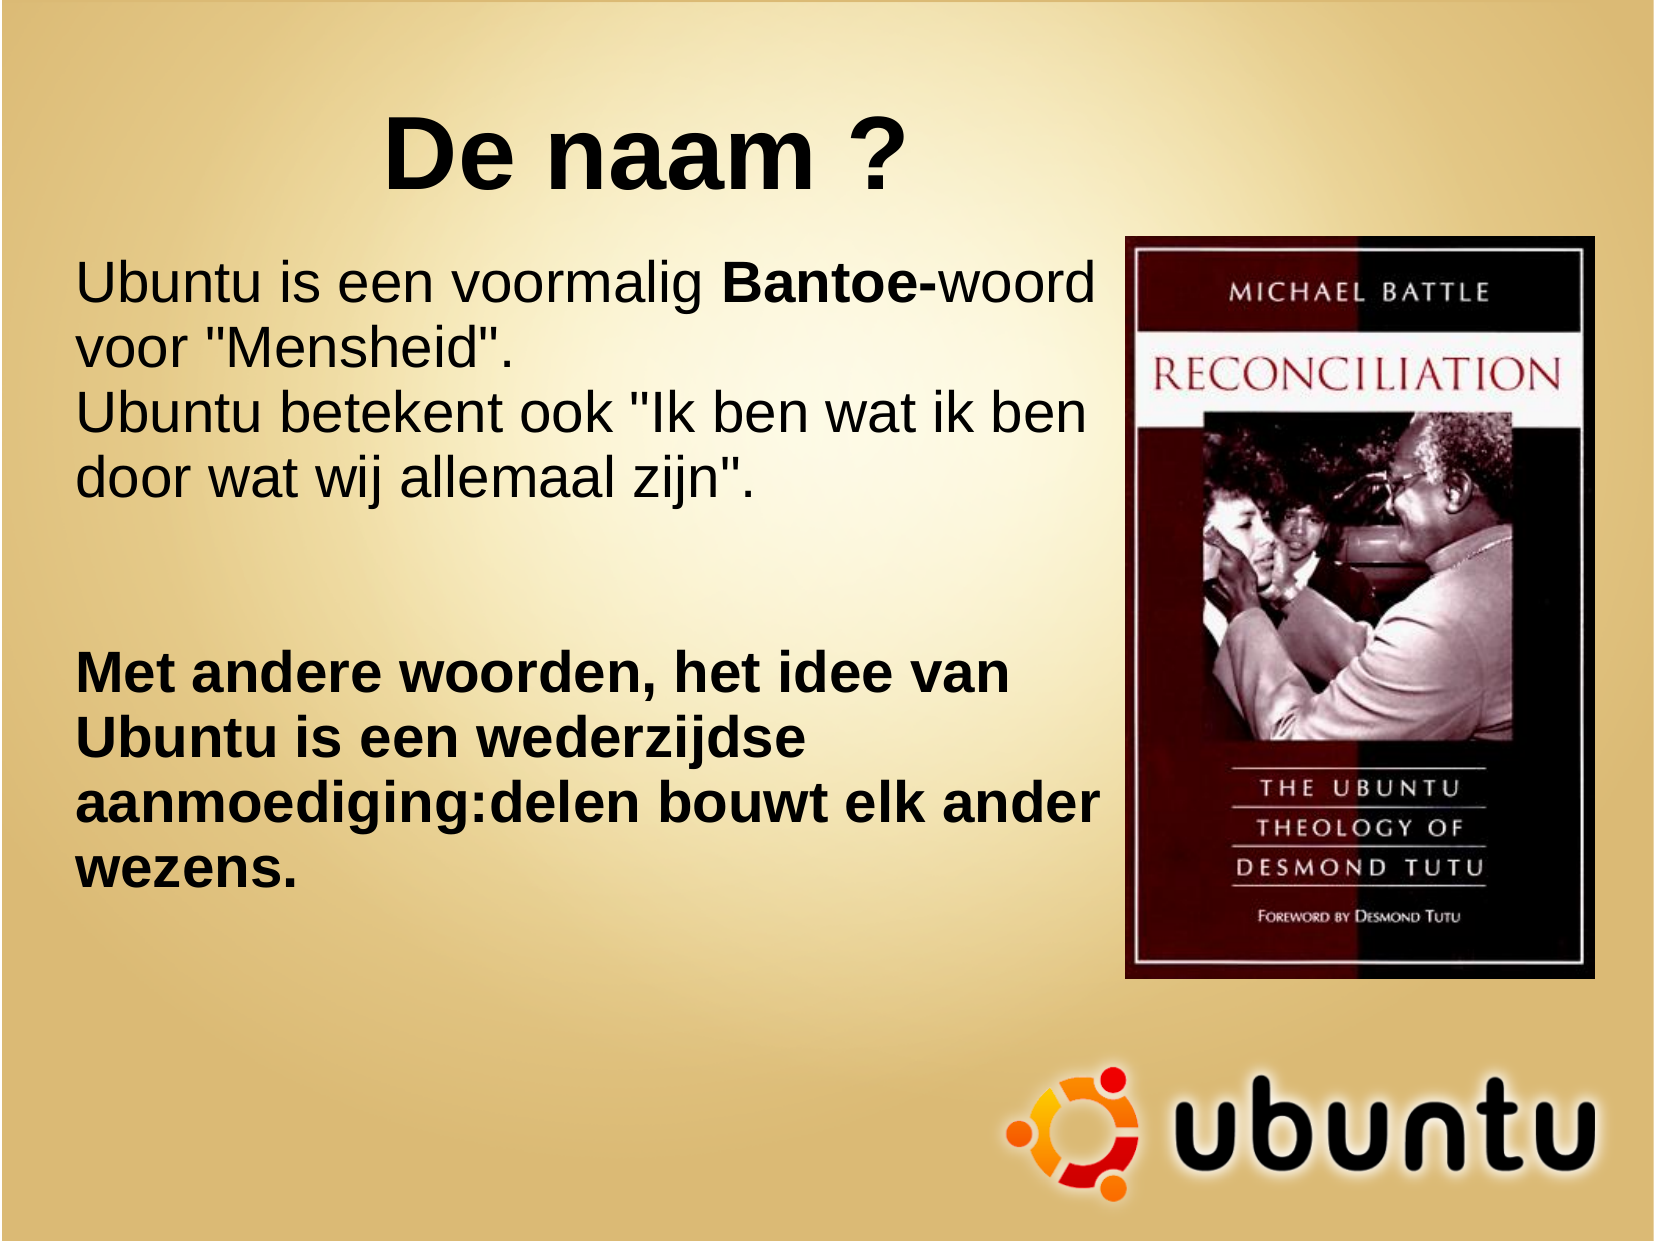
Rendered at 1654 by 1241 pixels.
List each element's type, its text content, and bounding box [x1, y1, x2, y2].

picture [2, 0, 1654, 1241]
title De naam ? [23, 49, 1270, 257]
text_box Ubuntu is een voormalig Bantoe-woord voor "Mensheid". Ubuntu betekent ook "Ik ben wat ik ben door wat wij allemaal zijn". Met andere woorden, het idee van Ubuntu is een wederzijdse aanmoediging:delen bouwt elk ander wezens. [60, 242, 1140, 1002]
